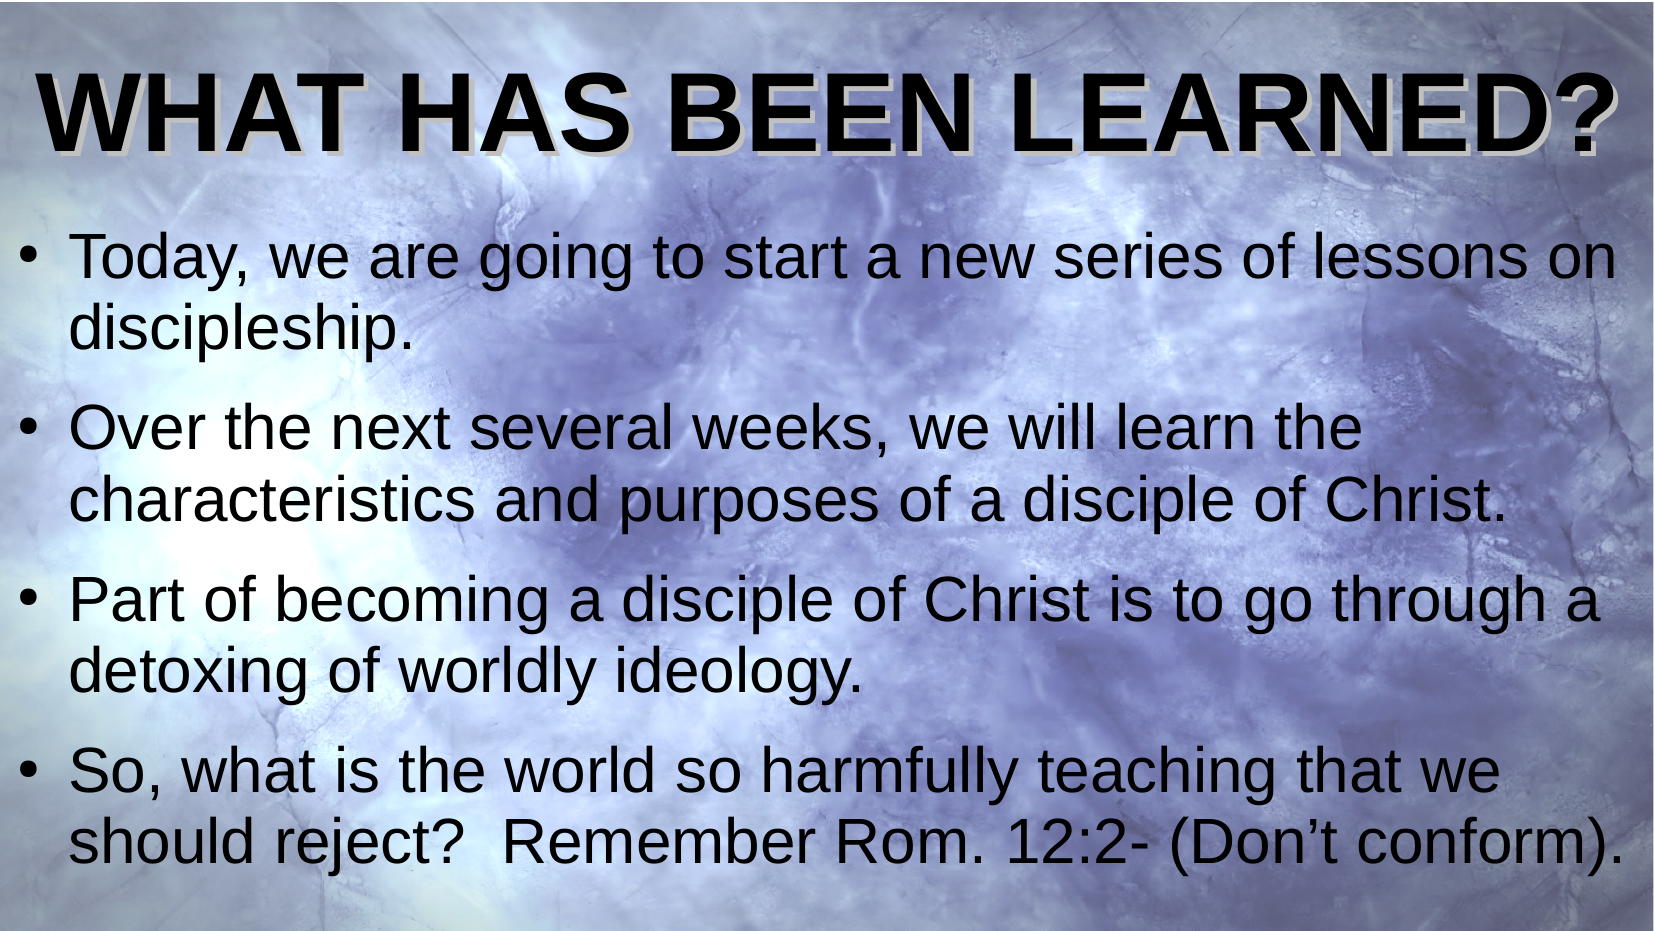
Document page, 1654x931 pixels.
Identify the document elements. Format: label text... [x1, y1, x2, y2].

list Today, we are going to start a new series of lessons on discipleship. Over the next several weeks, we will learn the characteristics and purposes of a disciple of Christ. Part of becoming a disciple of Christ is to go through a detoxing of worldly ideology. So, what is the world so harmfully teaching that we should reject? Remember Rom. 12:2- (Don’t conform). [0, 220, 1654, 931]
picture [0, 2, 1654, 220]
title WHAT HAS BEEN LEARNED? [3, 15, 1654, 211]
